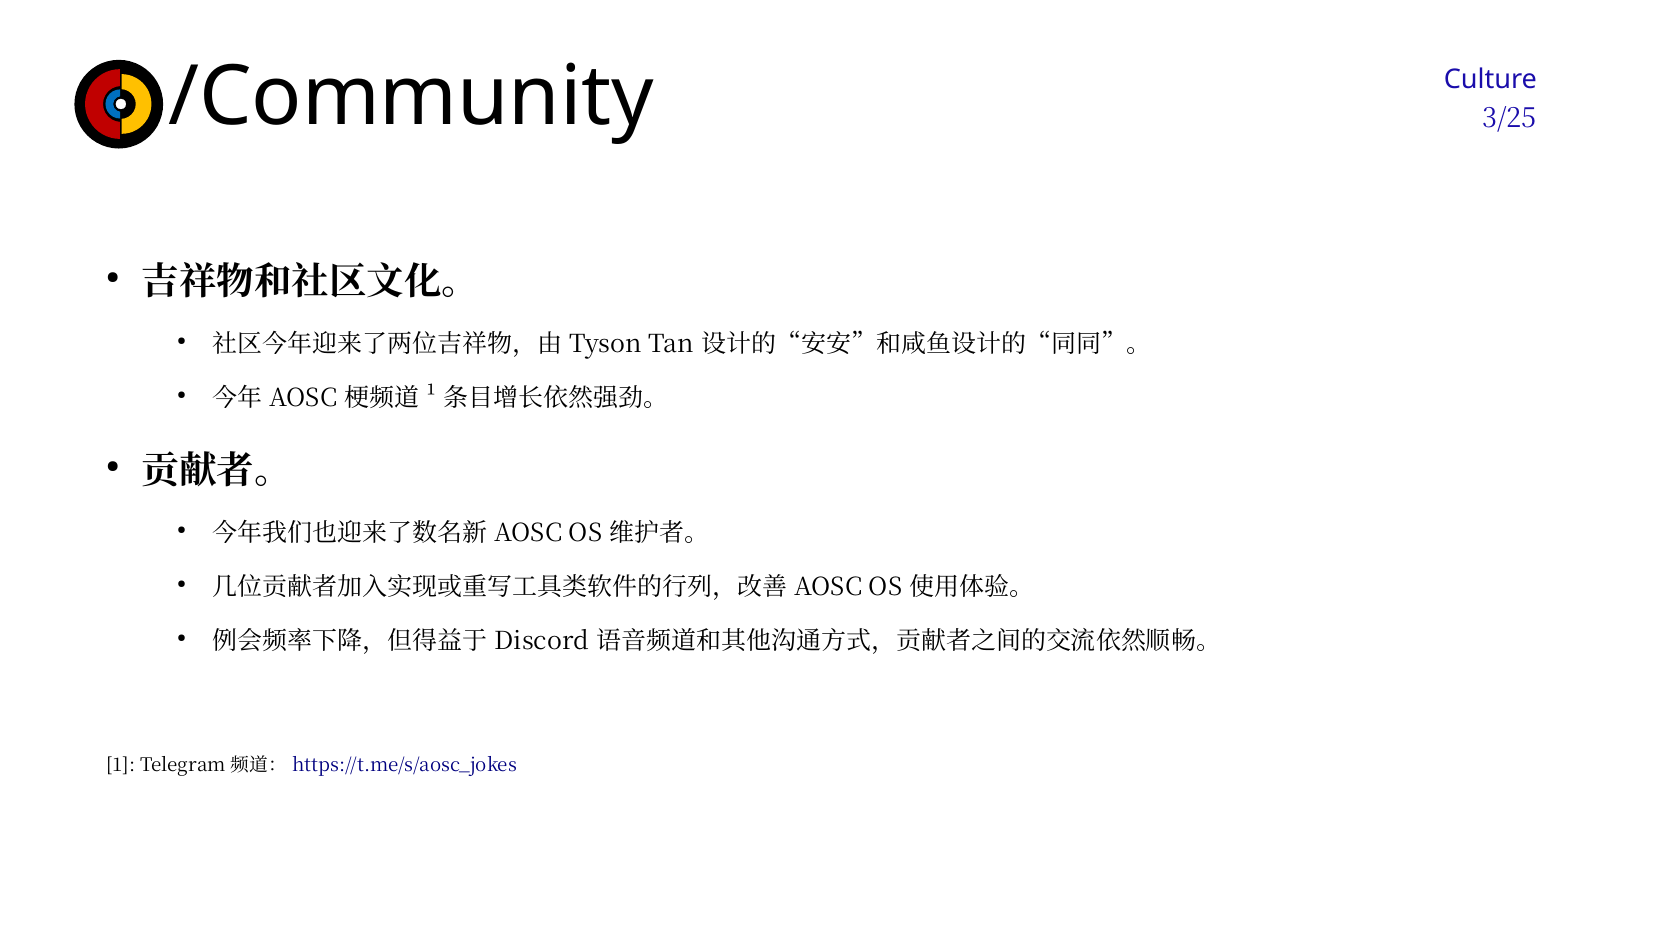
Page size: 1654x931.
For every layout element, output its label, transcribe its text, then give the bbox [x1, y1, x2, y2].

text_box /Community [153, 28, 739, 224]
text_box Culture 2/25 [1429, 52, 1592, 223]
text_box 吉祥物和社区文化。 社区今年迎来了两位吉祥物，由Tyson Tan设计的“安安”和咸鱼设计的“同同”。 今年AOSC梗频道¹条目增长依然强劲。 贡献者。 今年我们也迎来了数名新AOSC OS维护者。 几位贡献者加入实现或重写工具类软件的行列，改善AOSC OS使用体验。 例会频率下降，但得益于Discord语音频道和其他沟通方式，贡献者之间的交流依然顺畅。 [1]: Telegram频道：https://t.me/s/aosc_jokes [106, 224, 1329, 777]
picture [71, 57, 153, 151]
